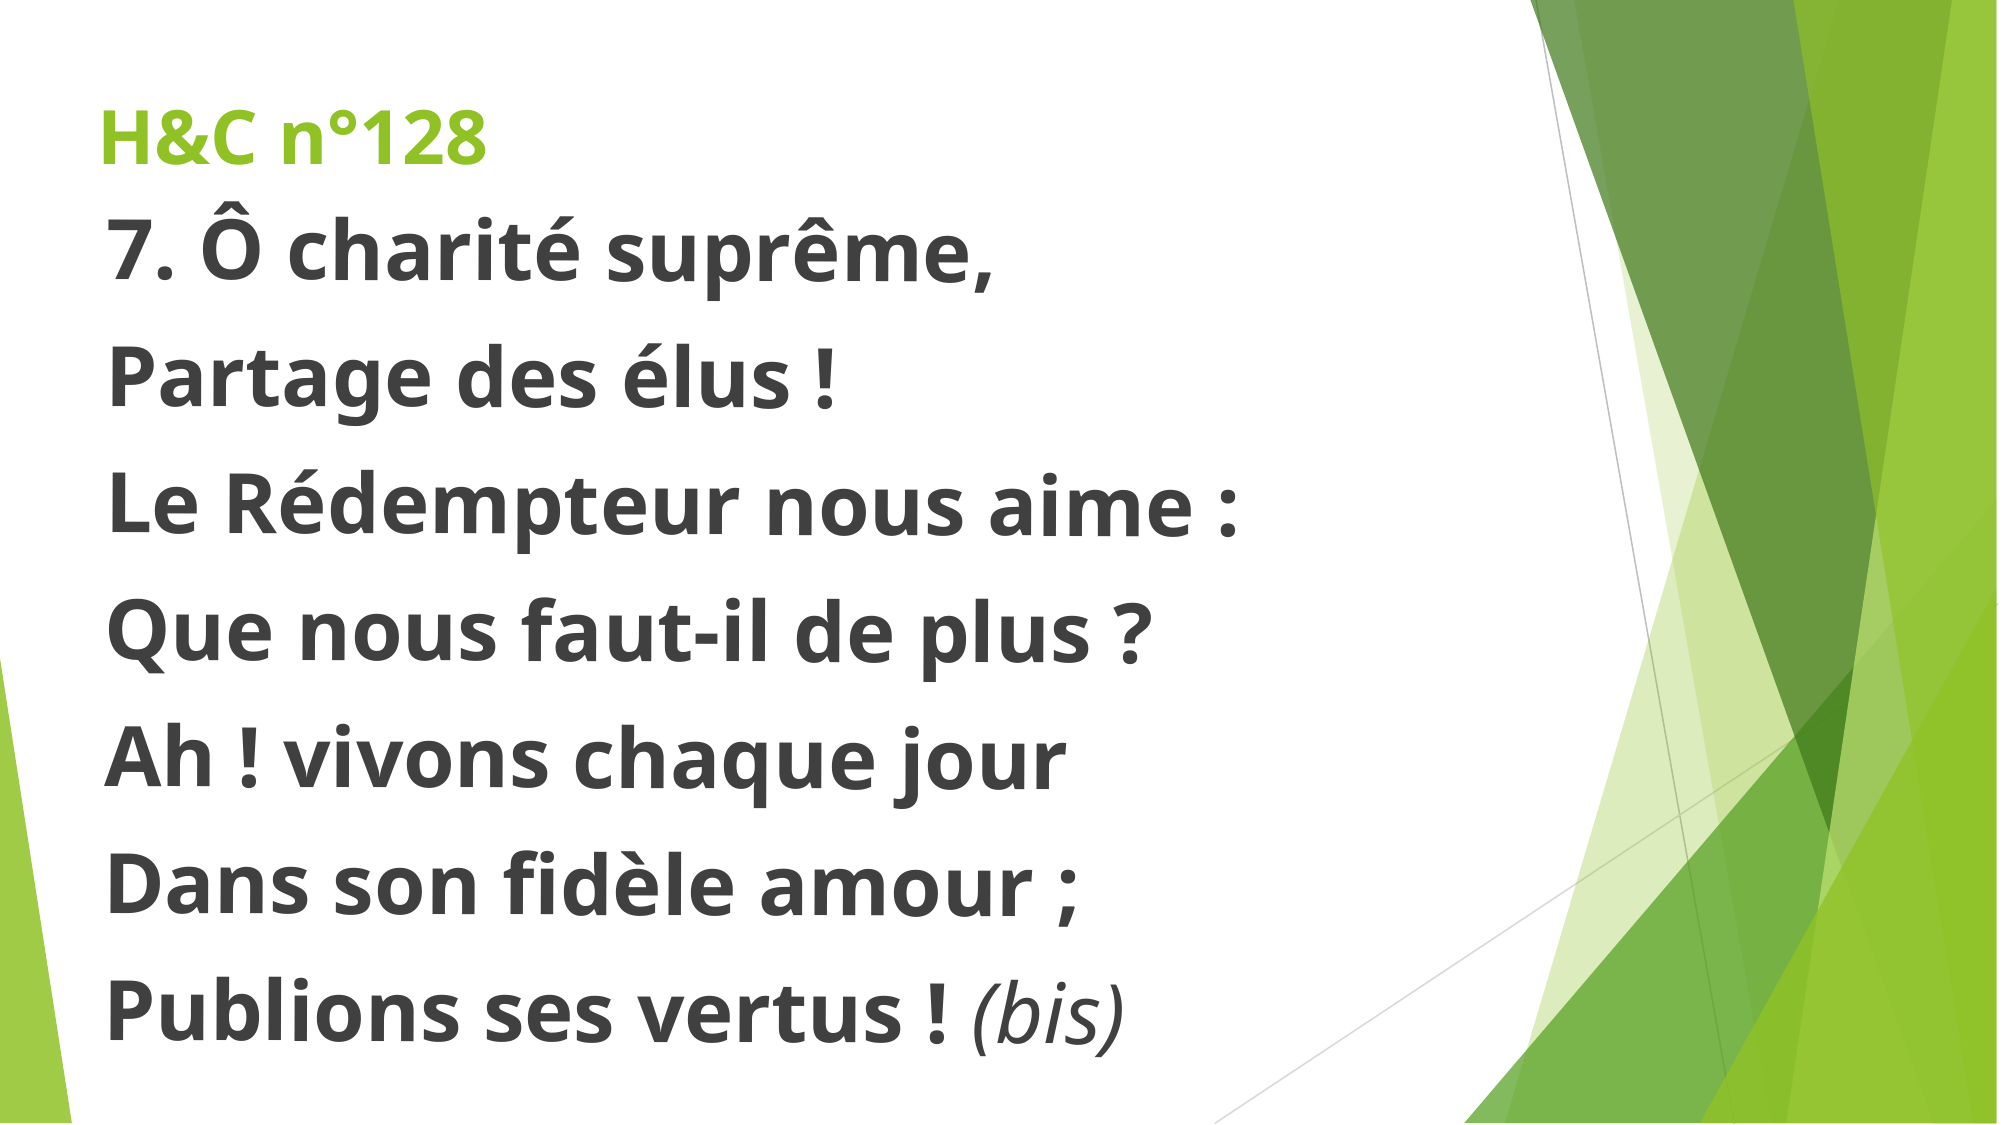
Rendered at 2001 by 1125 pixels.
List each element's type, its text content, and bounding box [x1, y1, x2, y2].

text_box 7. Ô charité suprême, Partage des élus ! Le Rédempteur nous aime : Que nous faut-il de plus ? Ah ! vivons chaque jour Dans son fidèle amour ; Publions ses vertus ! (bis) [88, 173, 1958, 1086]
text_box H&C n°128 [82, 82, 638, 189]
